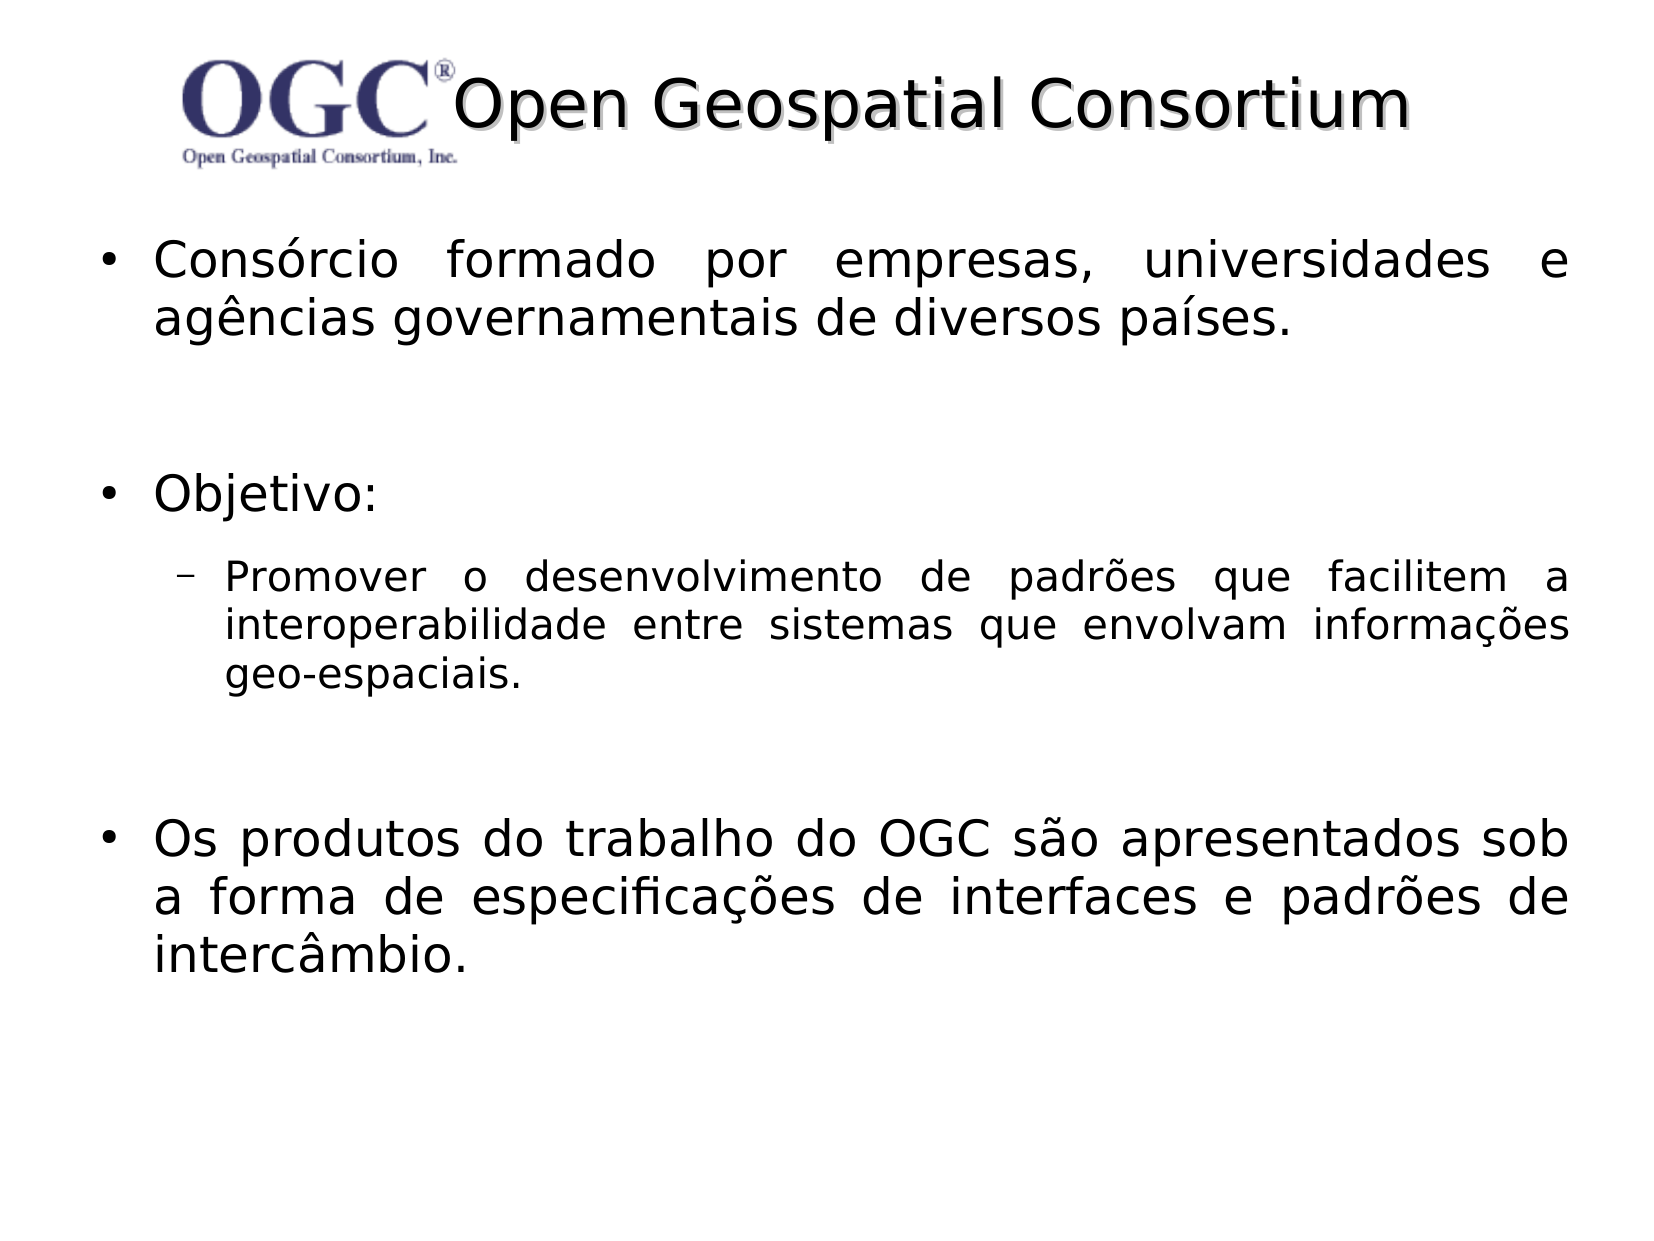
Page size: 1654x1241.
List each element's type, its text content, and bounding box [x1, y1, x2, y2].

picture [168, 35, 473, 189]
title Open Geospatial Consortium [59, 25, 1595, 184]
list Consórcio formado por empresas, universidades e agências governamentais de diversos países. Objetivo: Promover o desenvolvimento de padrões que facilitem a interoperabilidade entre sistemas que envolvam informações geo-espaciais. Os produtos do trabalho do OGC são apresentados sob a forma de especificações de interfaces e padrões de intercâmbio. [82, 231, 1571, 1072]
